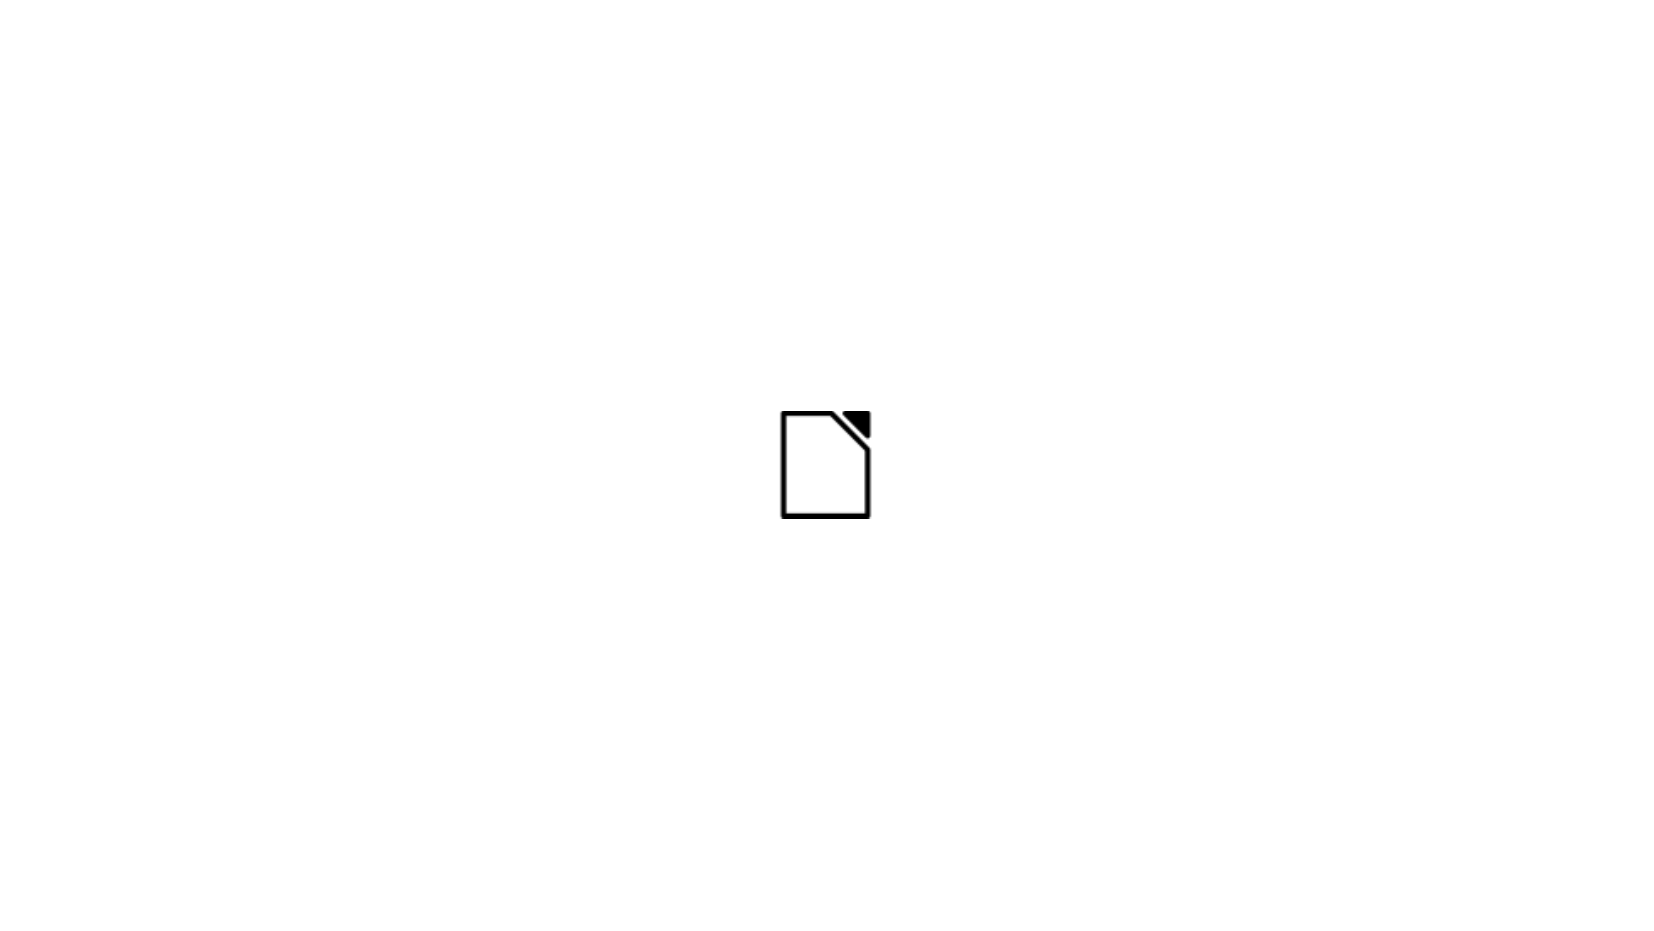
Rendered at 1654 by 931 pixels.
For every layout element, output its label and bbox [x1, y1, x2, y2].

picture [772, 411, 880, 519]
